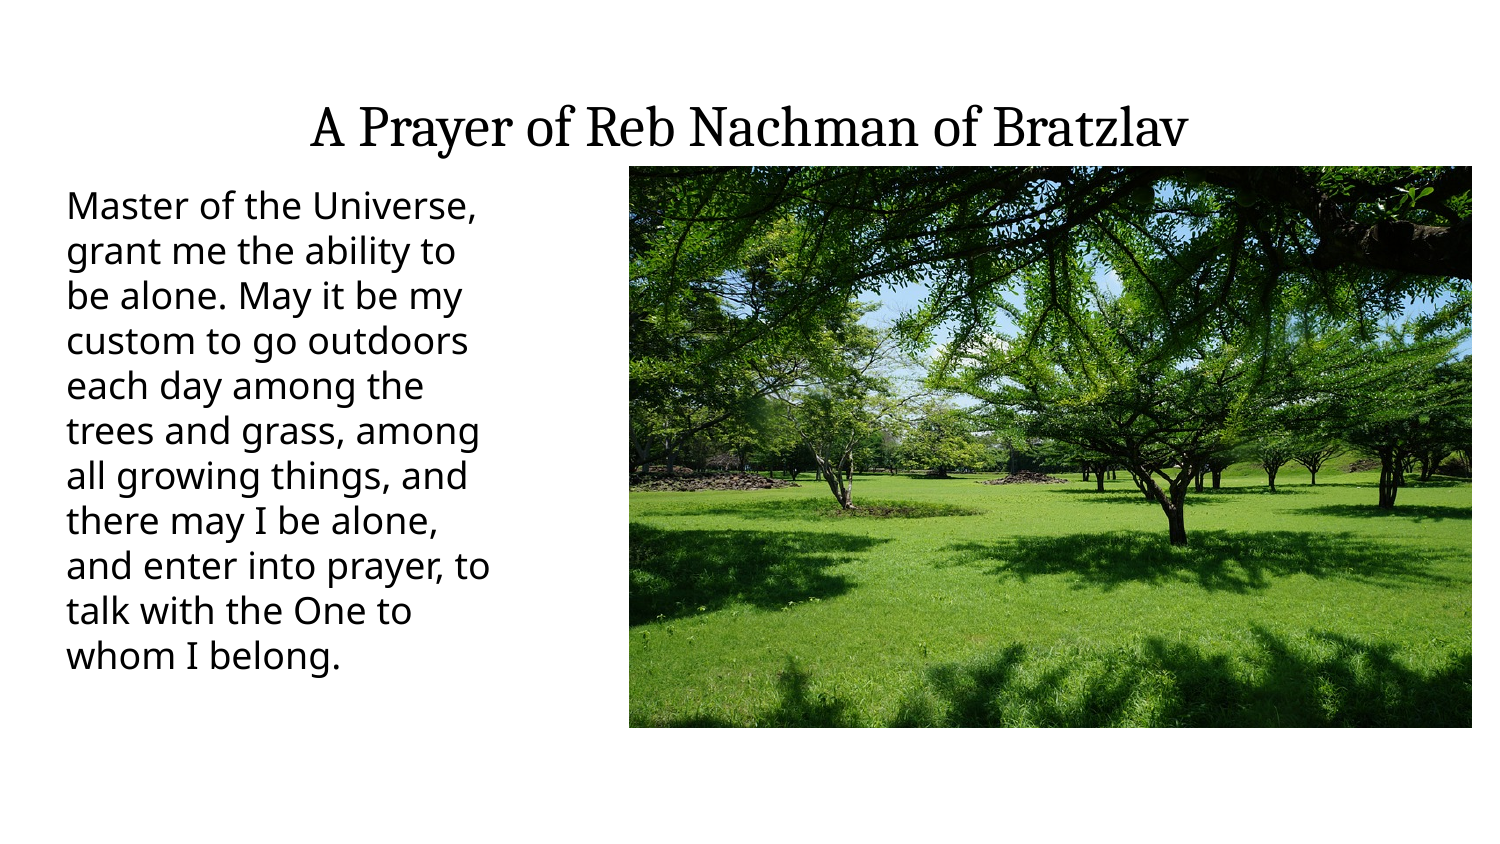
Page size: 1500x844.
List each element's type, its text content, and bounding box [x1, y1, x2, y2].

picture [629, 166, 1472, 728]
title A Prayer of Reb Nachman of Bratzlav [51, 72, 1449, 167]
list Master of the Universe, grant me the ability to be alone. May it be my custom to go outdoors each day among the trees and grass, among all growing things, and there may I be alone, and enter into prayer, to talk with the One to whom I belong. [51, 166, 521, 750]
